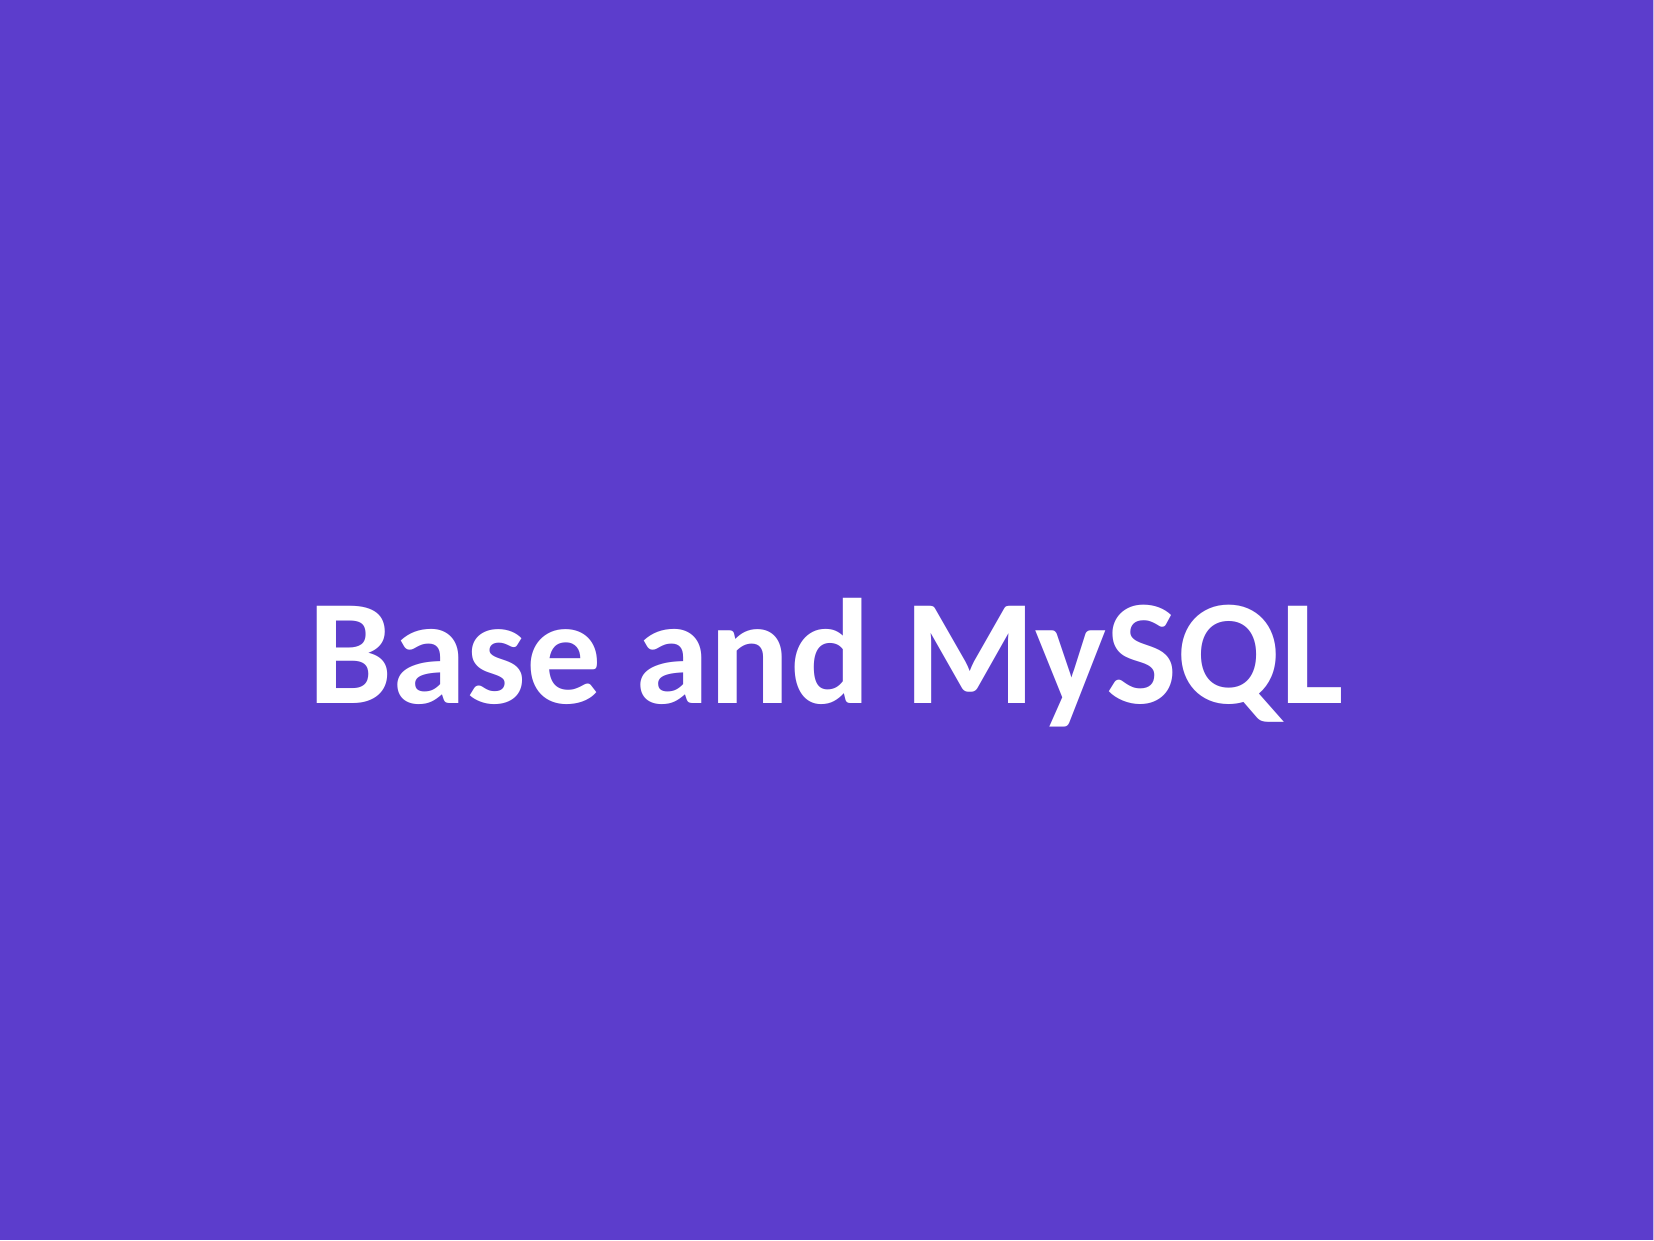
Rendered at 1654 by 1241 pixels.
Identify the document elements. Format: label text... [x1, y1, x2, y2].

title Base and MySQL [141, 428, 1512, 866]
